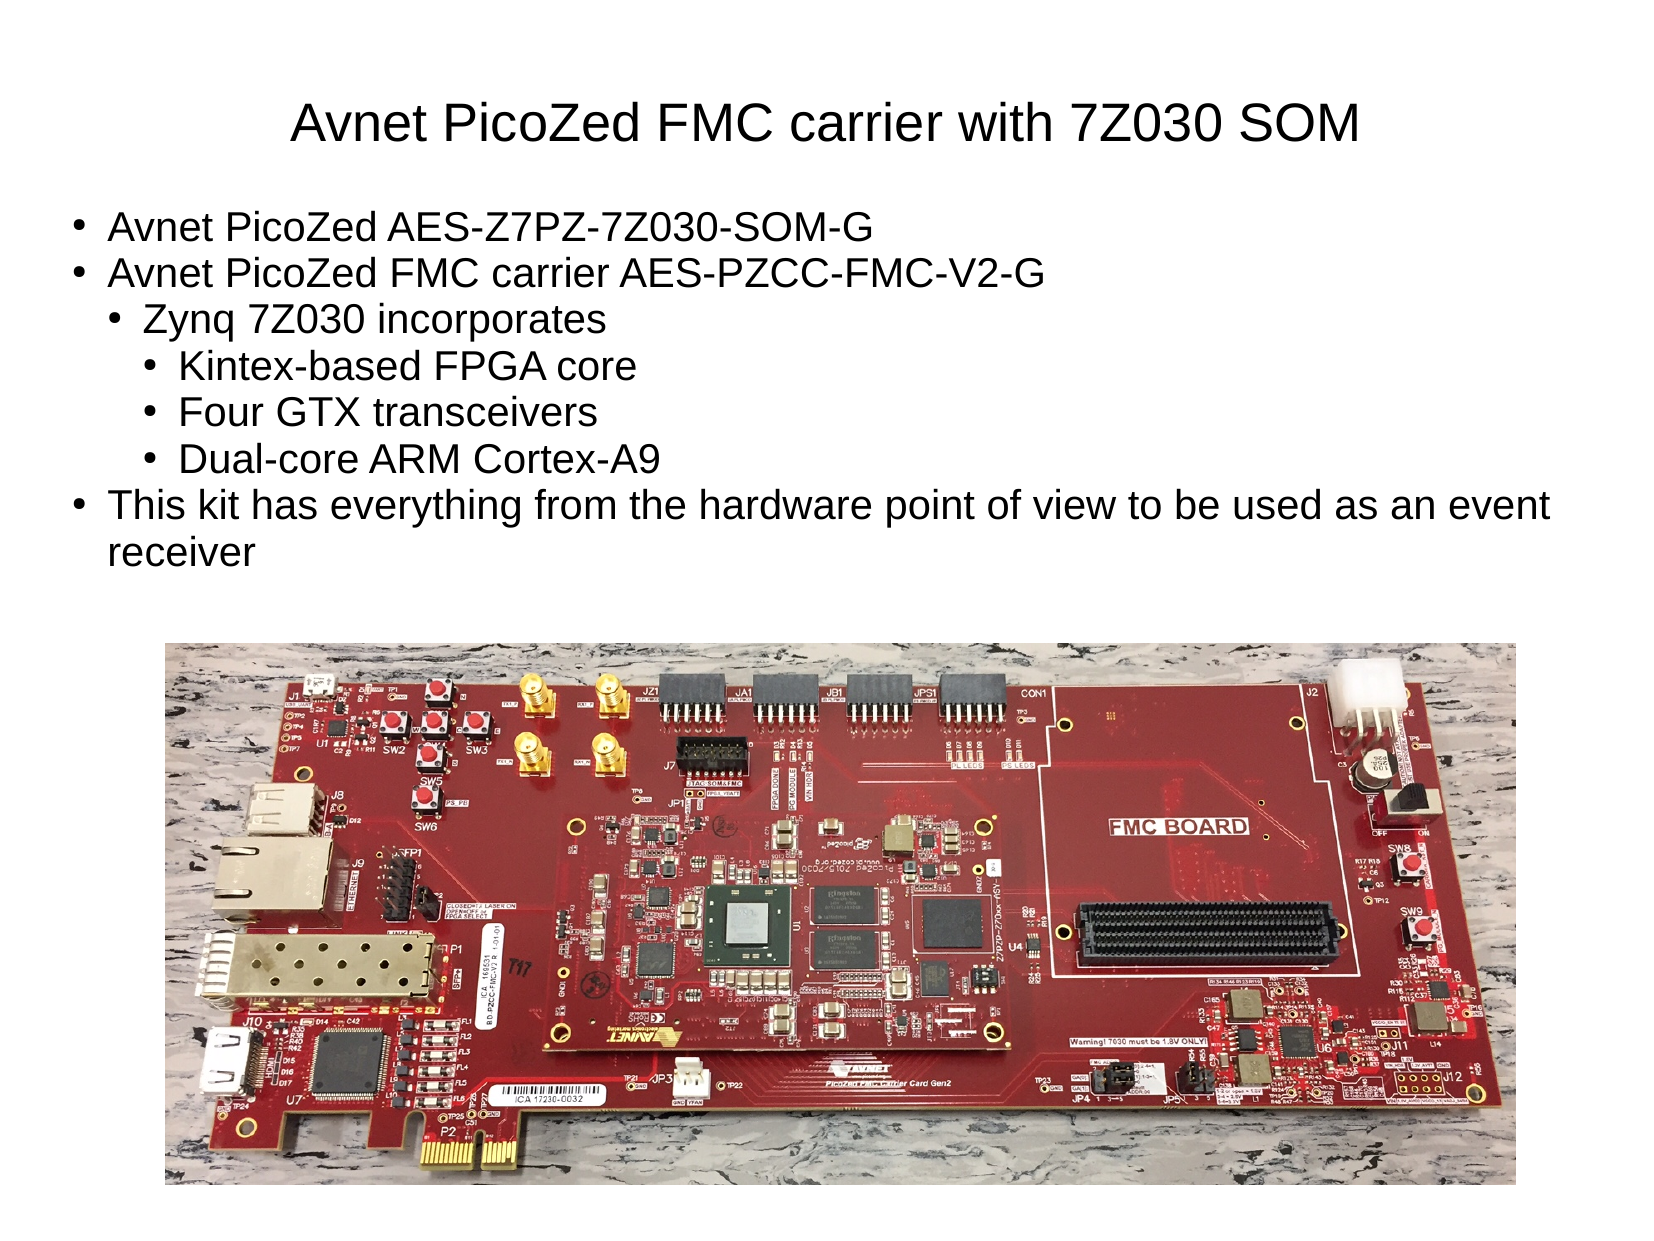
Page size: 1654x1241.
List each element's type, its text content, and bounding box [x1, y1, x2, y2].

title Avnet PicoZed FMC carrier with 7Z030 SOM [82, 49, 1571, 196]
picture [165, 643, 1516, 1186]
text_box Avnet PicoZed AES-Z7PZ-7Z030-SOM-G Avnet PicoZed FMC carrier AES-PZCC-FMC-V2-G Zynq 7Z030 incorporates Kintex-based FPGA core Four GTX transceivers Dual-core ARM Cortex-A9 This kit has everything from the hardware point of view to be used as an event receiver [71, 180, 1561, 599]
